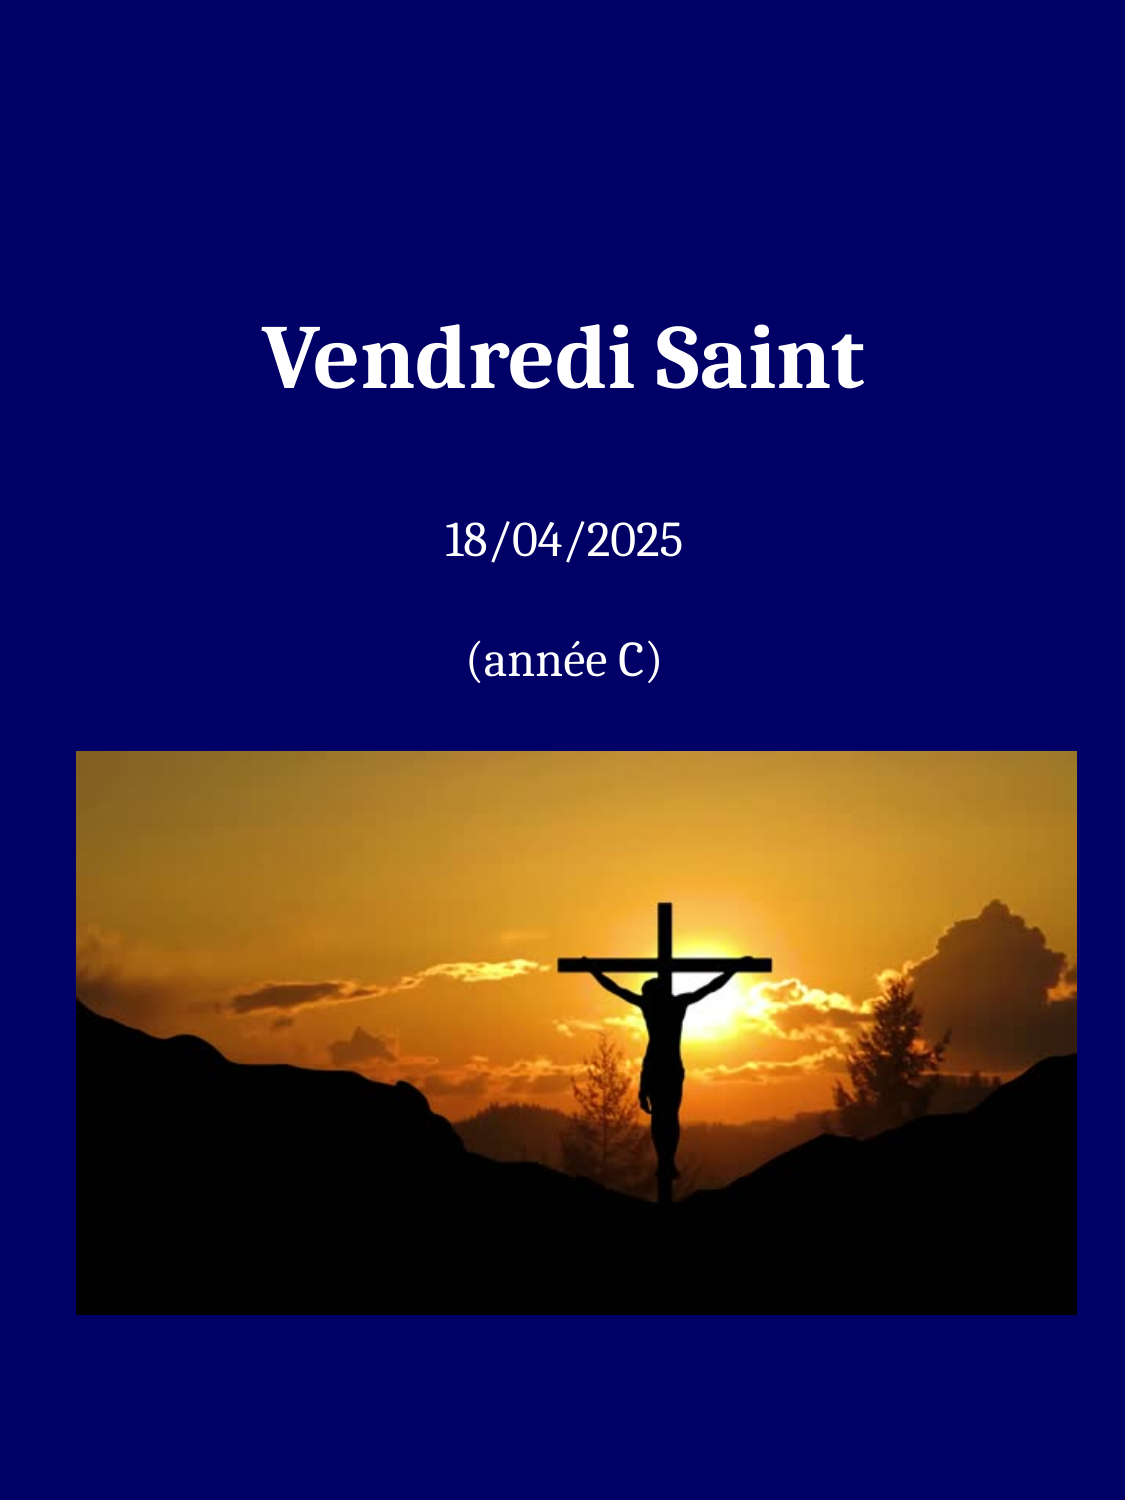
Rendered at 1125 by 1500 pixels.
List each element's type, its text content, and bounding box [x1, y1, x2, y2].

picture [76, 751, 1077, 1315]
text_box Vendredi Saint 18/04/2025 (année C) [317, 289, 812, 751]
